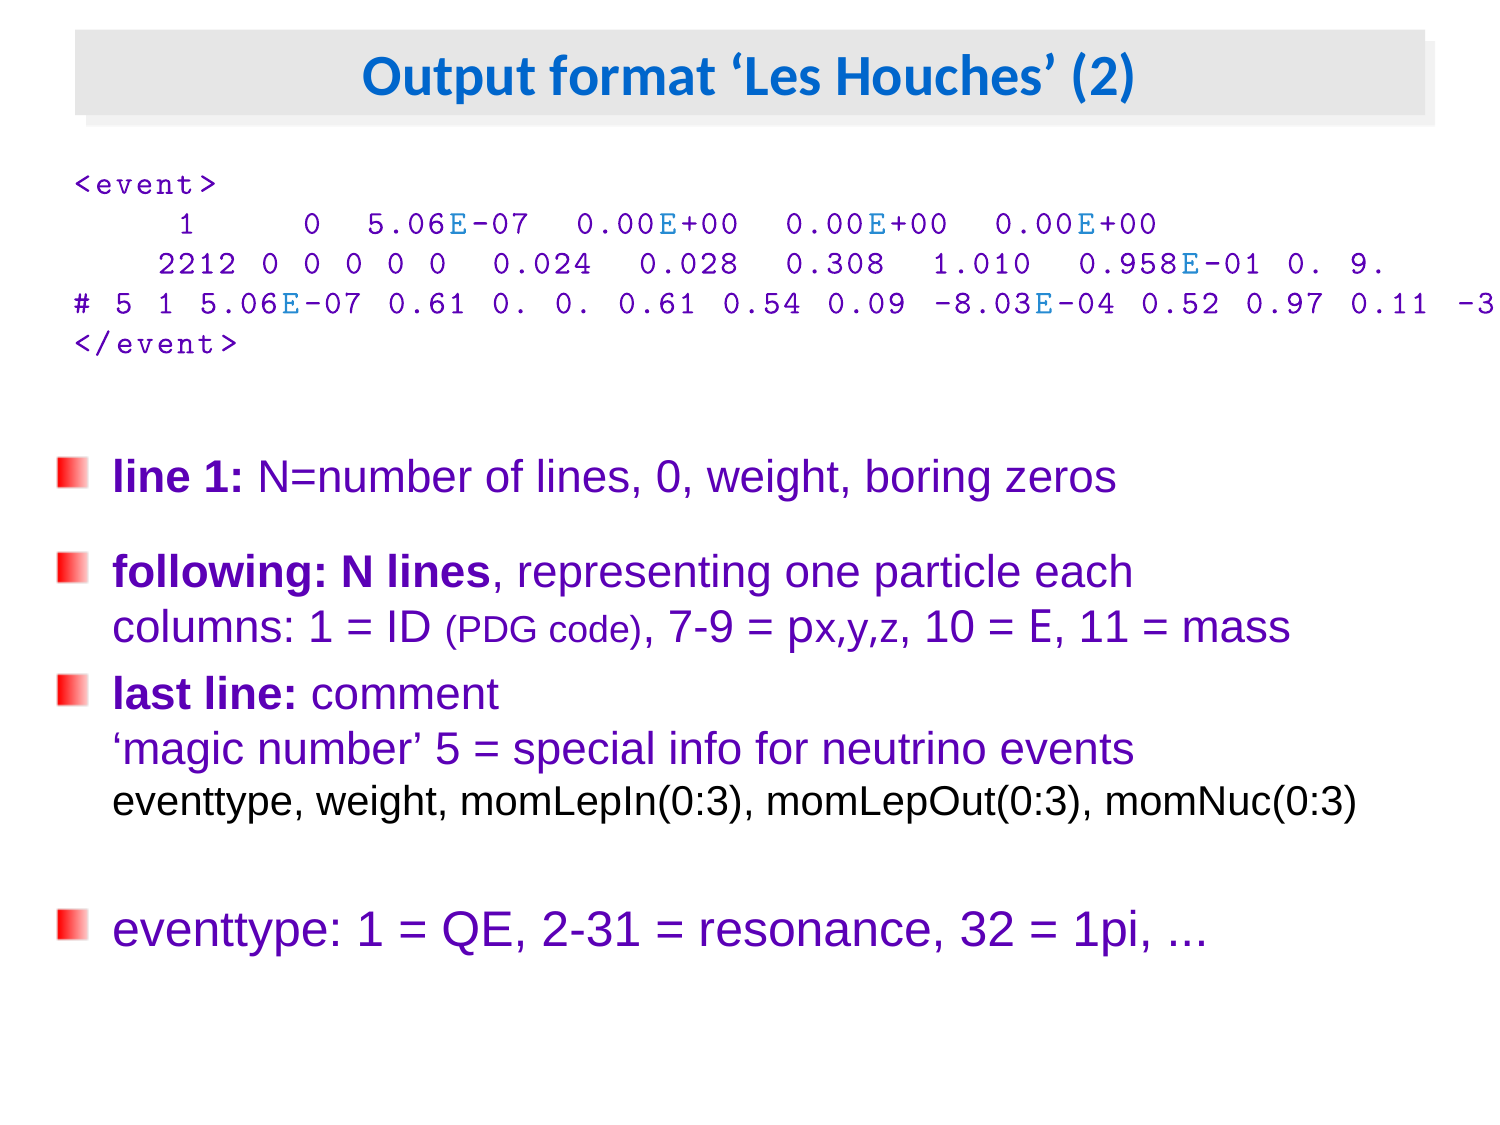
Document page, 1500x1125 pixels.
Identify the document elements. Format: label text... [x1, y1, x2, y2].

list line 1: N=number of lines, 0, weight, boring zeros following: N lines, representing one particle each columns: 1 = ID (PDG code), 7-9 = px,y,z, 10 = E, 11 = mass last line: comment ‘magic number’ 5 = special info for neutrino events eventtype, weight, momLepIn(0:3), momLepOut(0:3), momNuc(0:3) eventtype: 1 = QE, 2-31 = resonance, 32 = 1pi, ... [41, 148, 1459, 1093]
text_box [73, 175, 1500, 357]
title Output format ‘Les Houches’ (2) [75, 29, 1426, 116]
